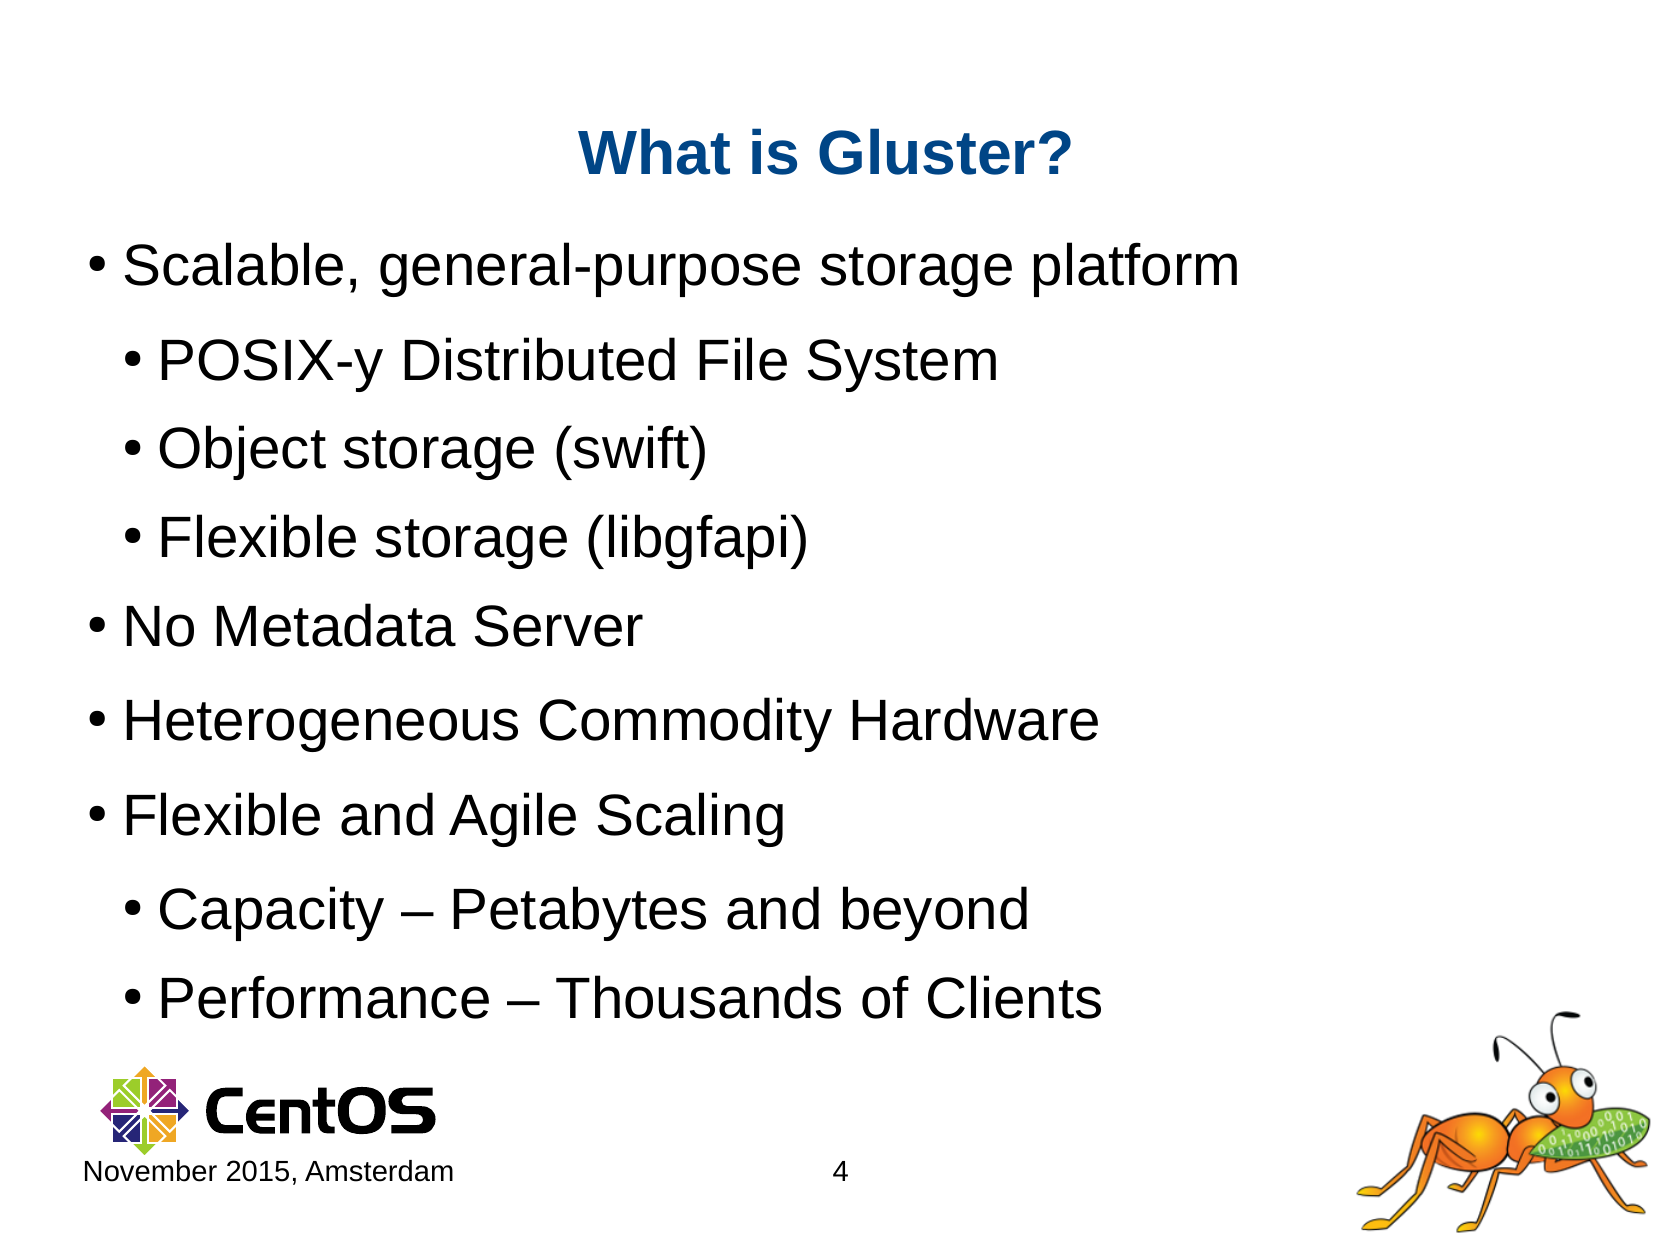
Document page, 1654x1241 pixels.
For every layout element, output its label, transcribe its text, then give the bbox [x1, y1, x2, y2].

list Scalable, general-purpose storage platform POSIX-y Distributed File System Object storage (swift) Flexible storage (libgfapi) No Metadata Server Heterogeneous Commodity Hardware Flexible and Agile Scaling Capacity – Petabytes and beyond Performance – Thousands of Clients [86, 232, 1576, 1120]
title What is Gluster? [82, 49, 1571, 257]
picture [1353, 1009, 1654, 1235]
